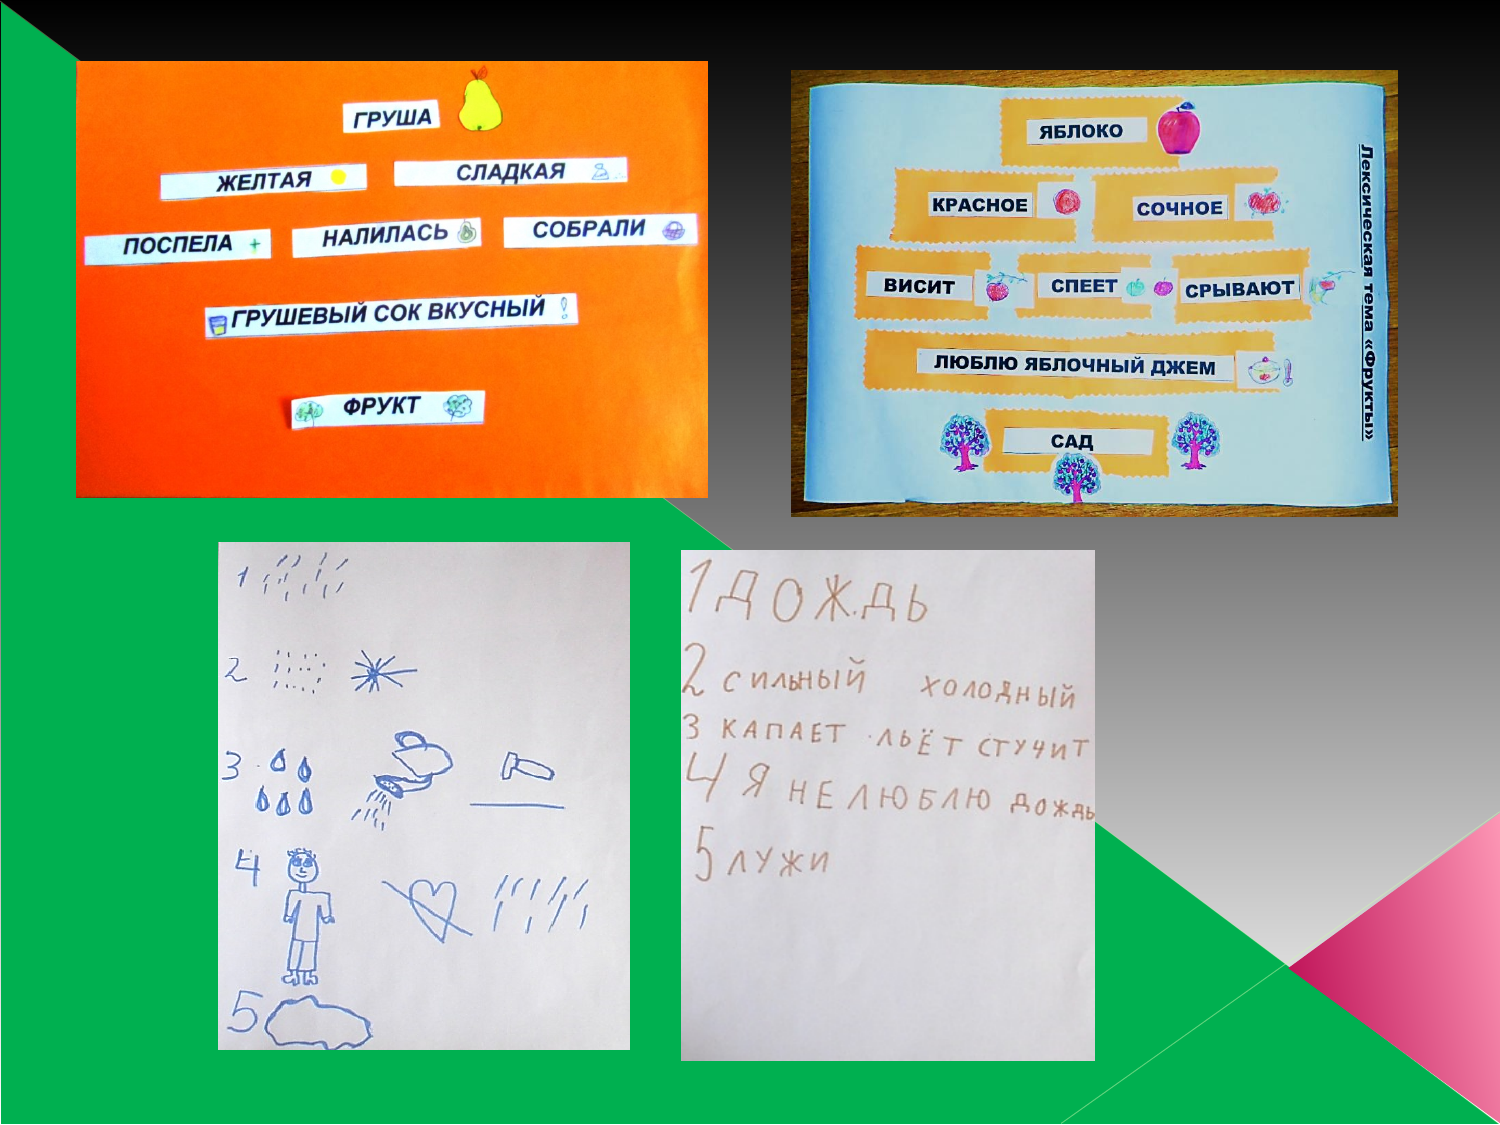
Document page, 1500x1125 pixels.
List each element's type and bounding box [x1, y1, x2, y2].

picture [681, 550, 1095, 1061]
picture [791, 70, 1398, 517]
picture [218, 542, 630, 1050]
picture [76, 61, 708, 498]
